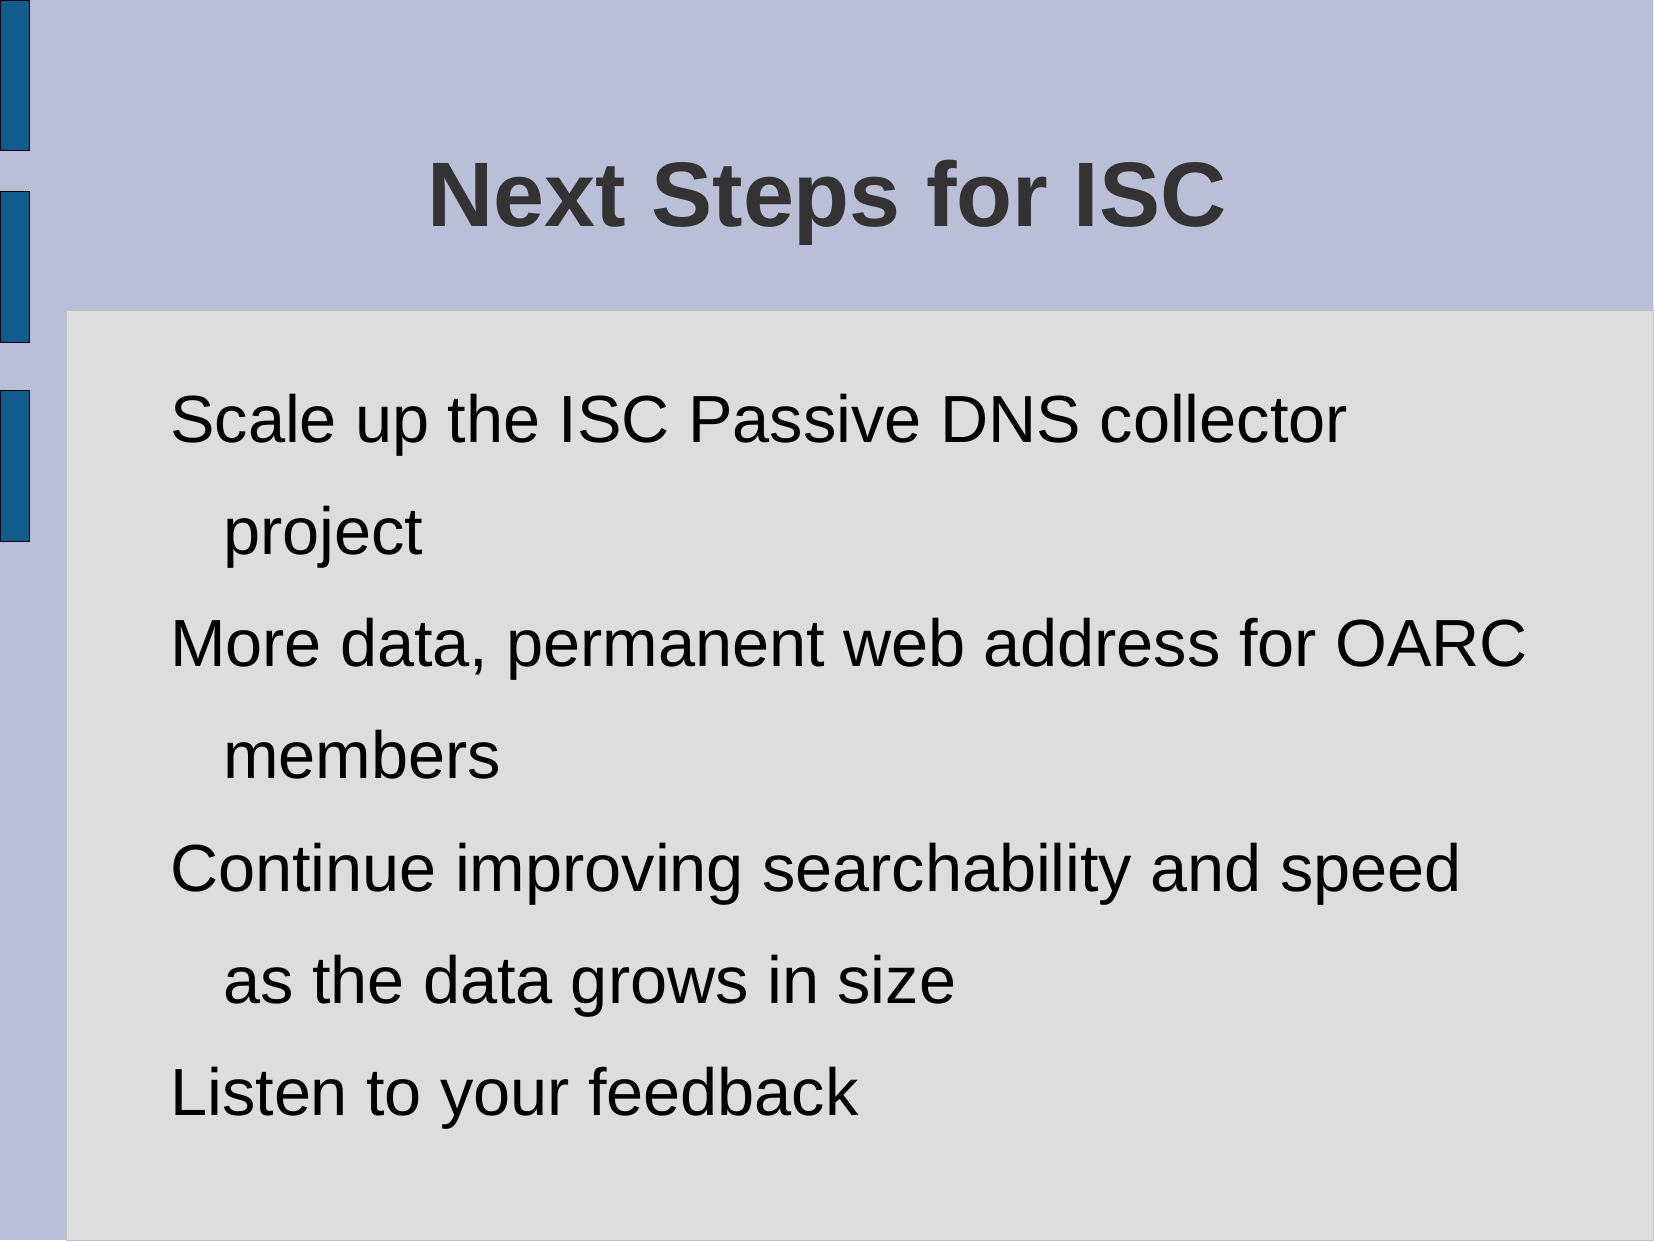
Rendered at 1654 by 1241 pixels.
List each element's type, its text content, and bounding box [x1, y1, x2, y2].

title Next Steps for ISC [121, 91, 1534, 299]
list Scale up the ISC Passive DNS collector project More data, permanent web address for OARC members Continue improving searchability and speed as the data grows in size Listen to your feedback [152, 344, 1534, 1127]
